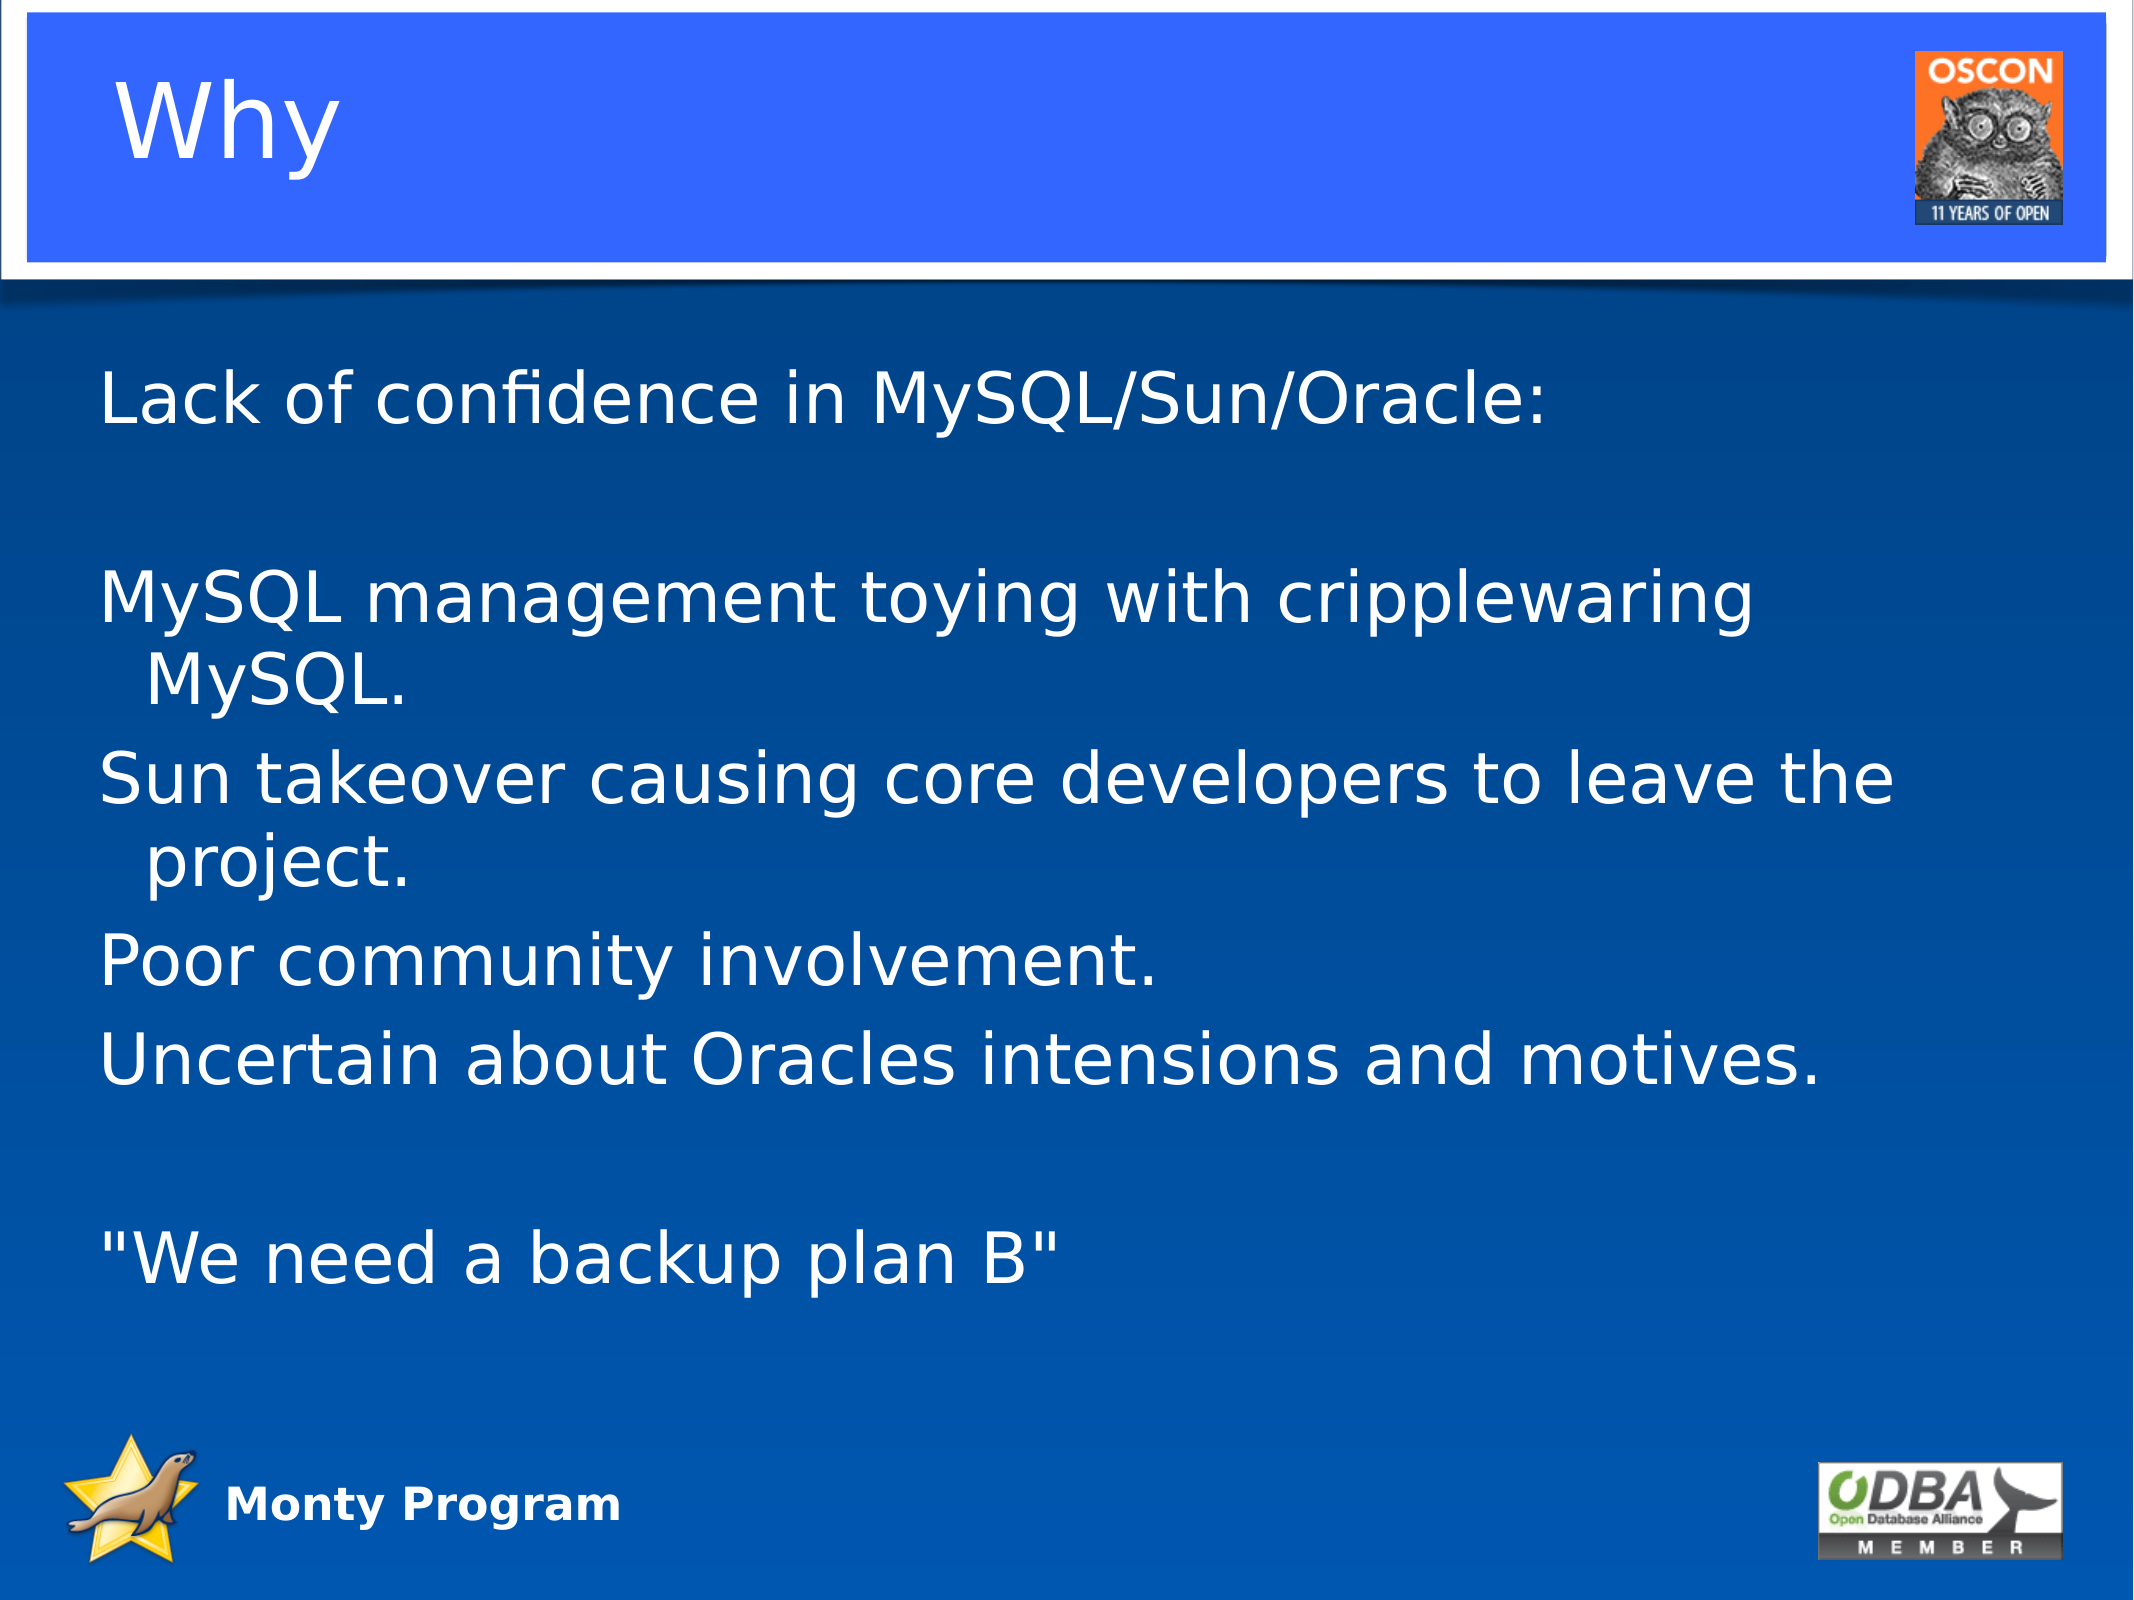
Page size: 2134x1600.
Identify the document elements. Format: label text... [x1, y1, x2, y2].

picture [1818, 1462, 2063, 1560]
text_box [150, 1200, 376, 1271]
title Why [104, 36, 2067, 210]
picture [0, 0, 2134, 313]
picture [60, 1428, 203, 1571]
list Lack of confidence in MySQL/Sun/Oracle: MySQL management toying with cripplewaring MySQL. Sun takeover causing core developers to leave the project. Poor community involvement. Uncertain about Oracles intensions and motives. "We need a backup plan B" [89, 349, 2053, 1411]
